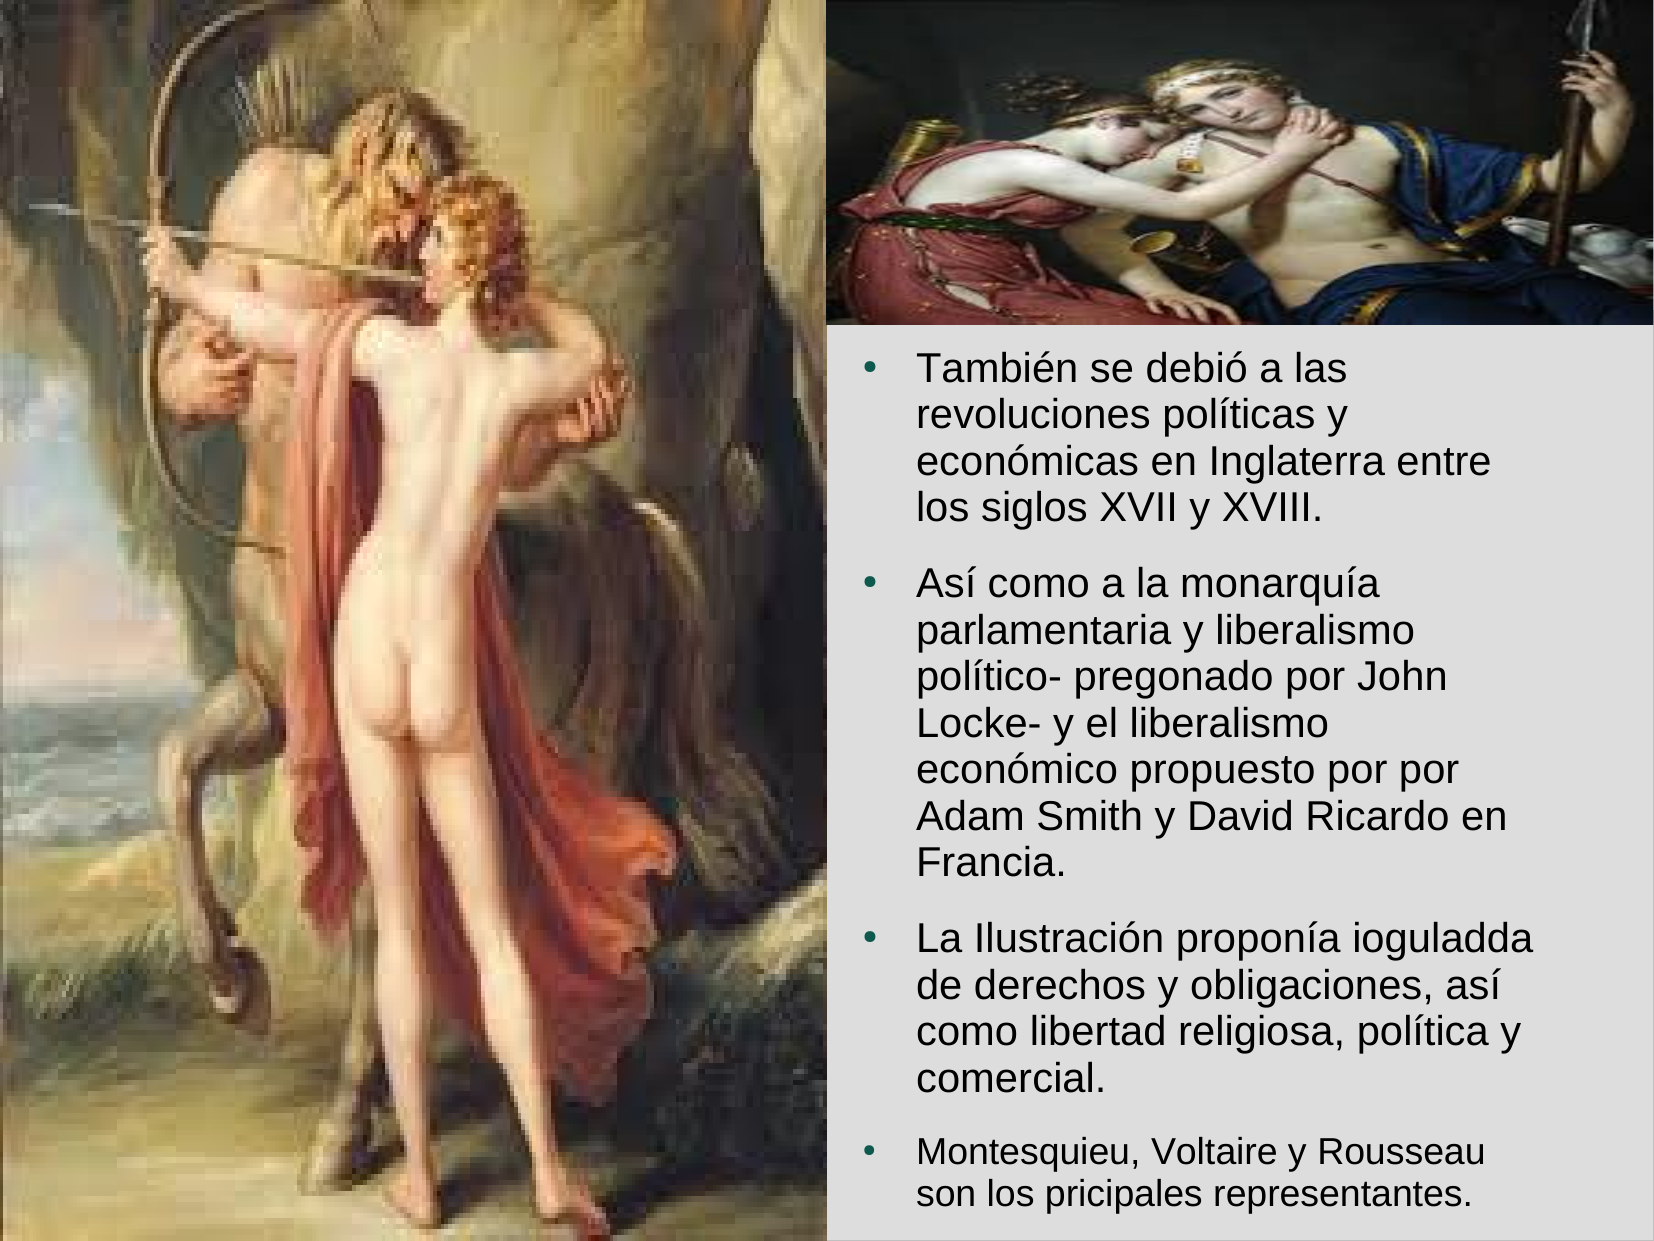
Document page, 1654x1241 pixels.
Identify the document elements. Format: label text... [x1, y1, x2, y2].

picture [0, 0, 1654, 1241]
list También se debió a las revoluciones políticas y económicas en Inglaterra entre los siglos XVII y XVIII. Así como a la monarquía parlamentaria y liberalismo político- pregonado por John Locke- y el liberalismo económico propuesto por por Adam Smith y David Ricardo en Francia. La Ilustración proponía ioguladda de derechos y obligaciones, así como libertad religiosa, política y comercial. Montesquieu, Voltaire y Rousseau son los pricipales representantes. [845, 344, 1535, 1215]
